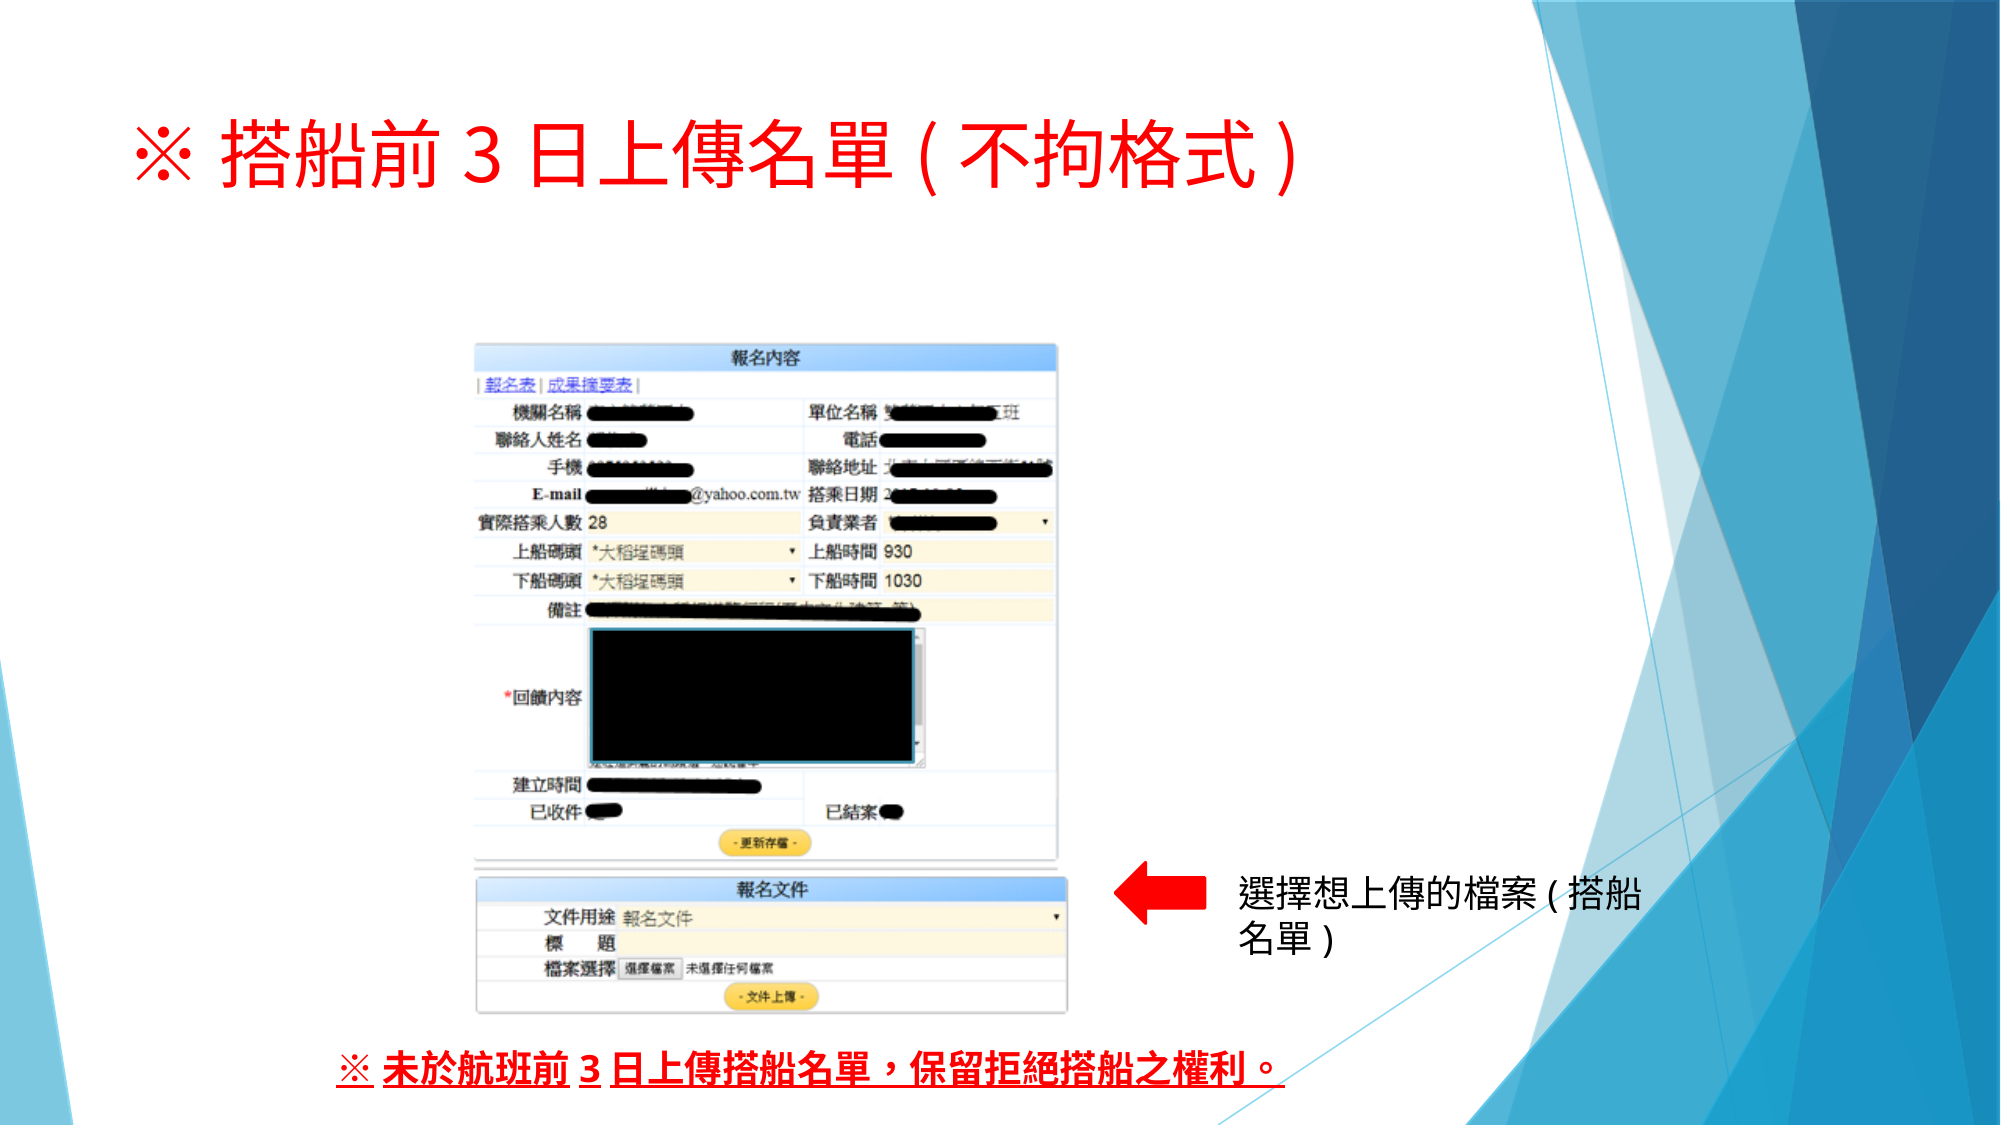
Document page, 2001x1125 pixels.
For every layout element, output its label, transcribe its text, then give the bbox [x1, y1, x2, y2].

text_box 選擇想上傳的檔案(搭船名單) [1223, 862, 1688, 1013]
text_box [1115, 862, 1205, 924]
title ※搭船前3日上傳名單(不拘格式) [111, 99, 1522, 317]
picture [465, 332, 1081, 1037]
text_box ※未於航班前3日上傳搭船名單，保留拒絕搭船之權利。 [321, 1037, 1300, 1098]
